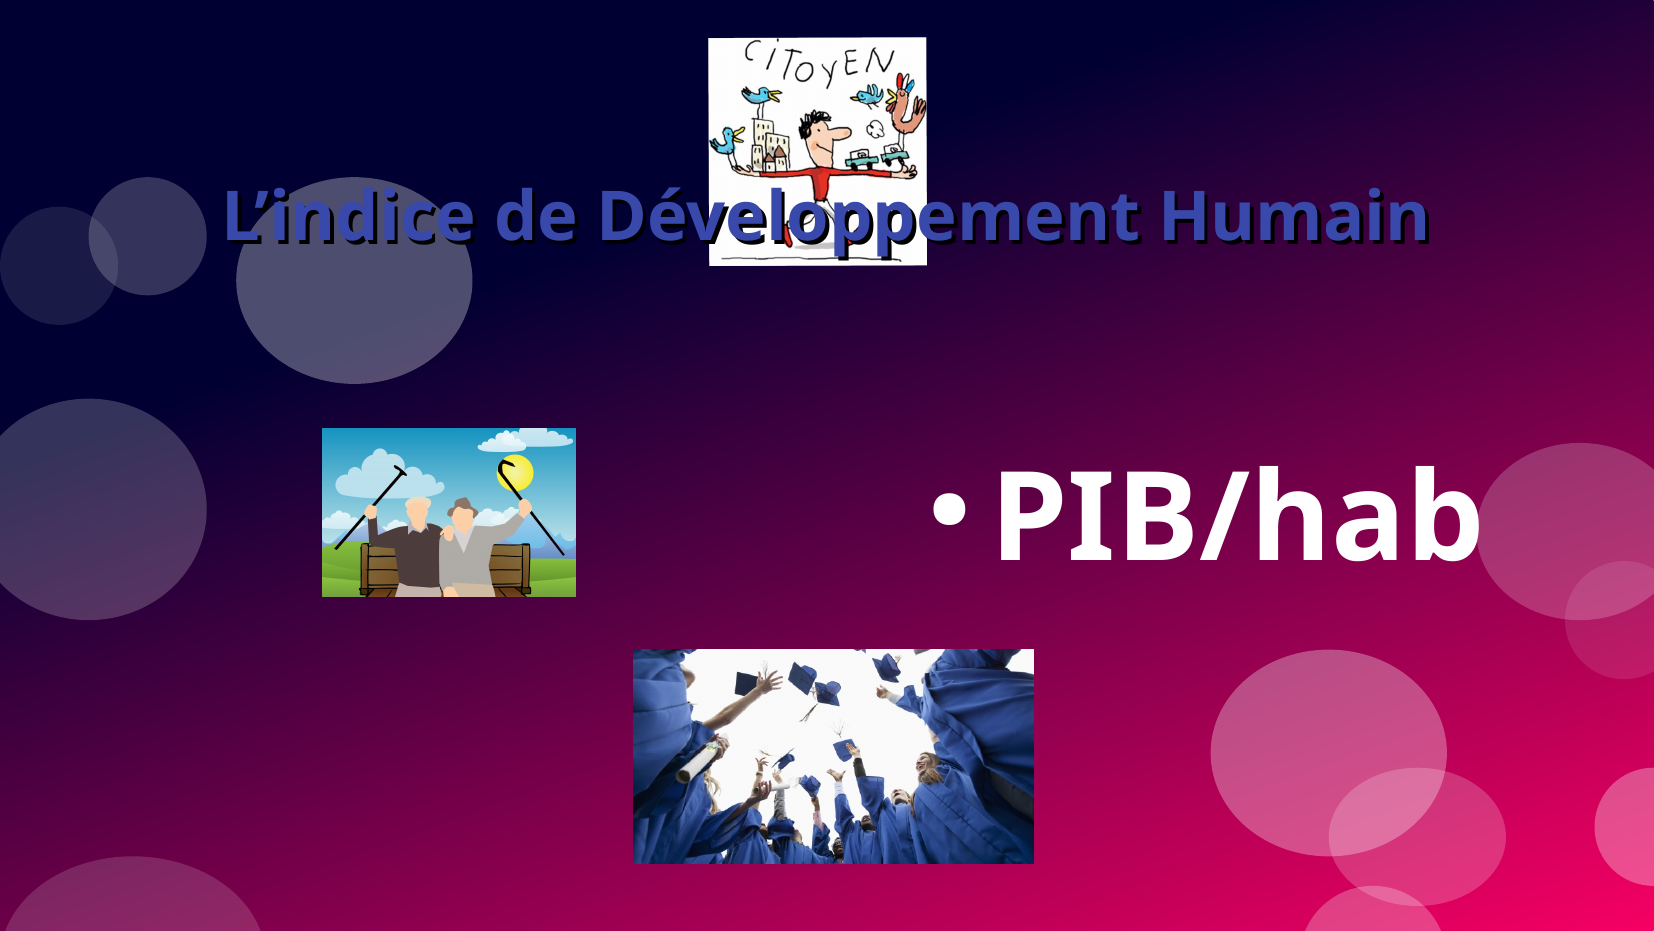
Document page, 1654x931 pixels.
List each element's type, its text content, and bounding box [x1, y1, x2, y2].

title L’indice de Développement Humain [88, 132, 1565, 296]
picture [633, 649, 1034, 864]
picture [708, 37, 927, 132]
list PIB/hab [845, 428, 1566, 598]
picture [322, 428, 576, 598]
